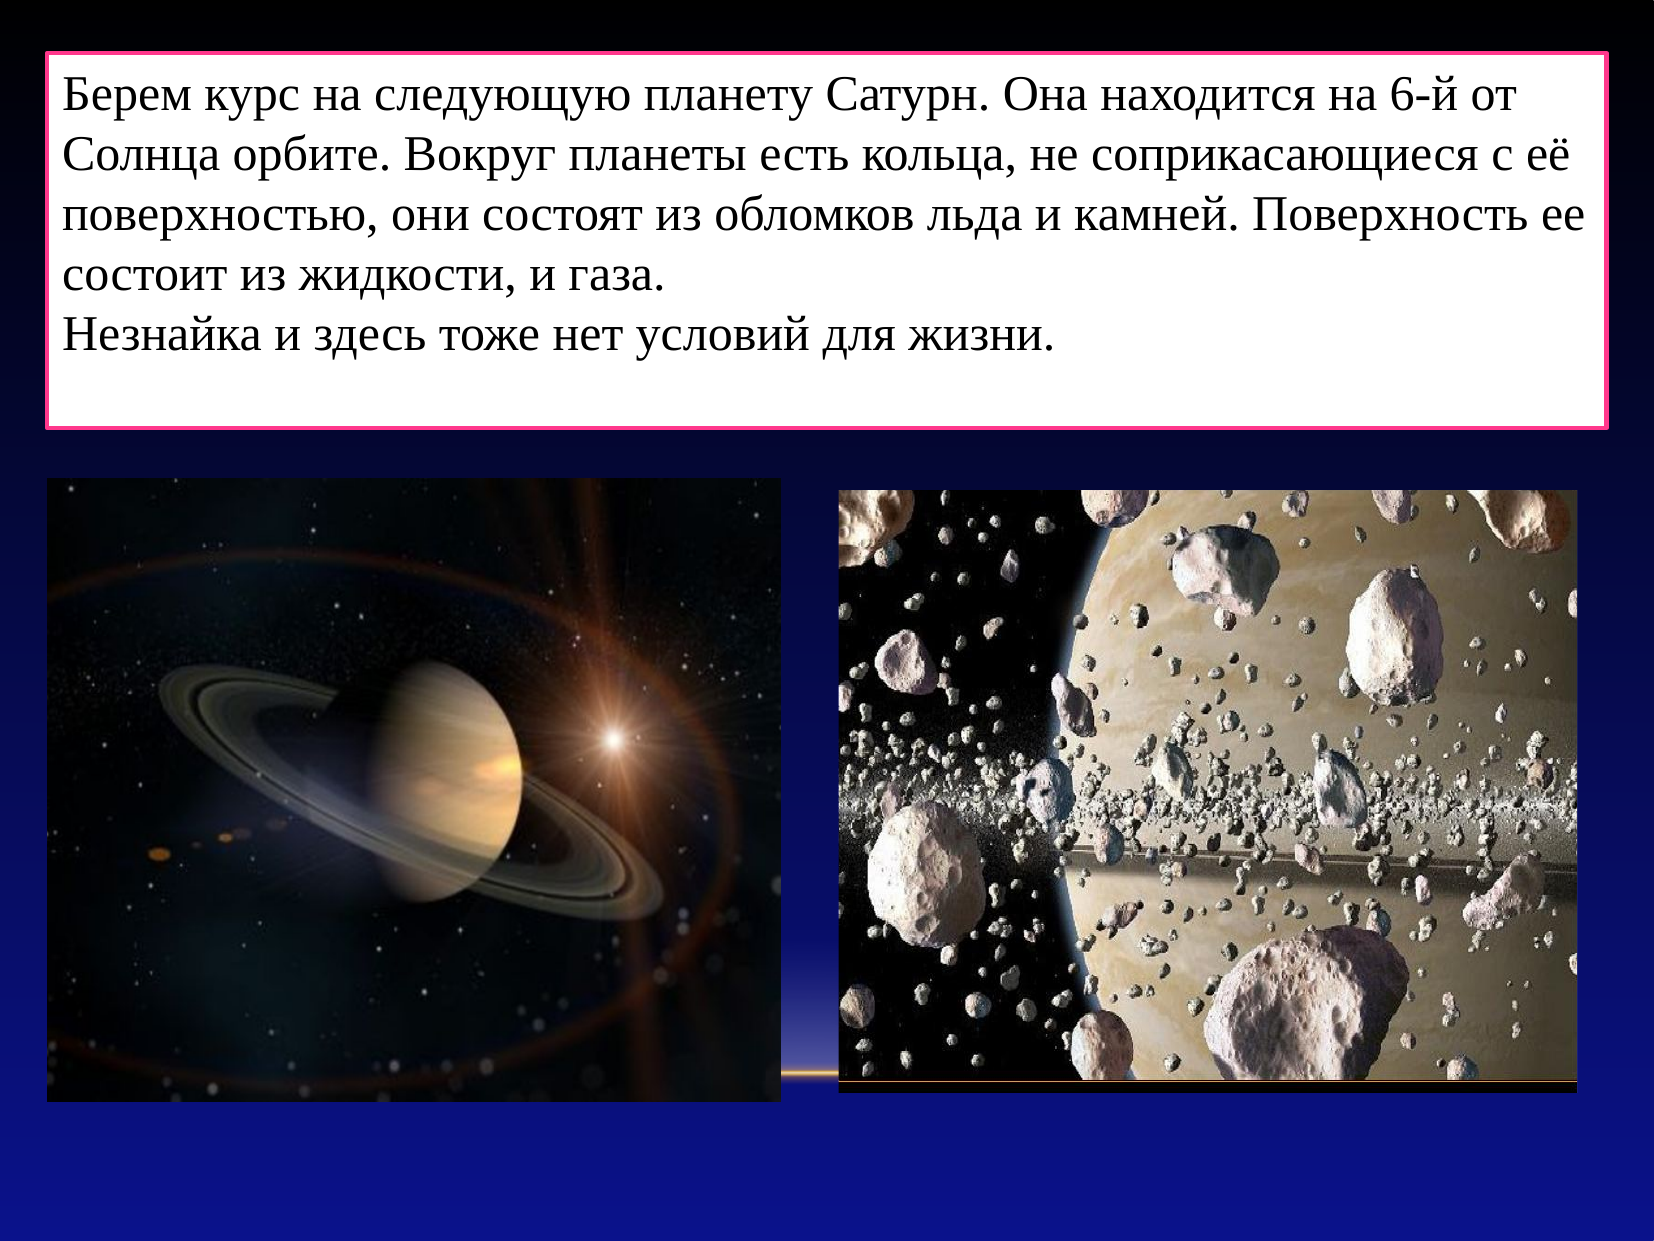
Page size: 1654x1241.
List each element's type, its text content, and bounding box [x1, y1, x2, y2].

text_box Берем курс на следующую планету Сатурн. Она находится на 6-й от Солнца орбите. Вокруг планеты есть кольца, не соприкасающиеся с её поверхностью, они состоят из обломков льда и камней. Поверхность ее состоит из жидкости, и газа. Незнайка и здесь тоже нет условий для жизни. [47, 53, 1606, 428]
picture [838, 490, 1578, 1093]
picture [47, 478, 781, 1102]
